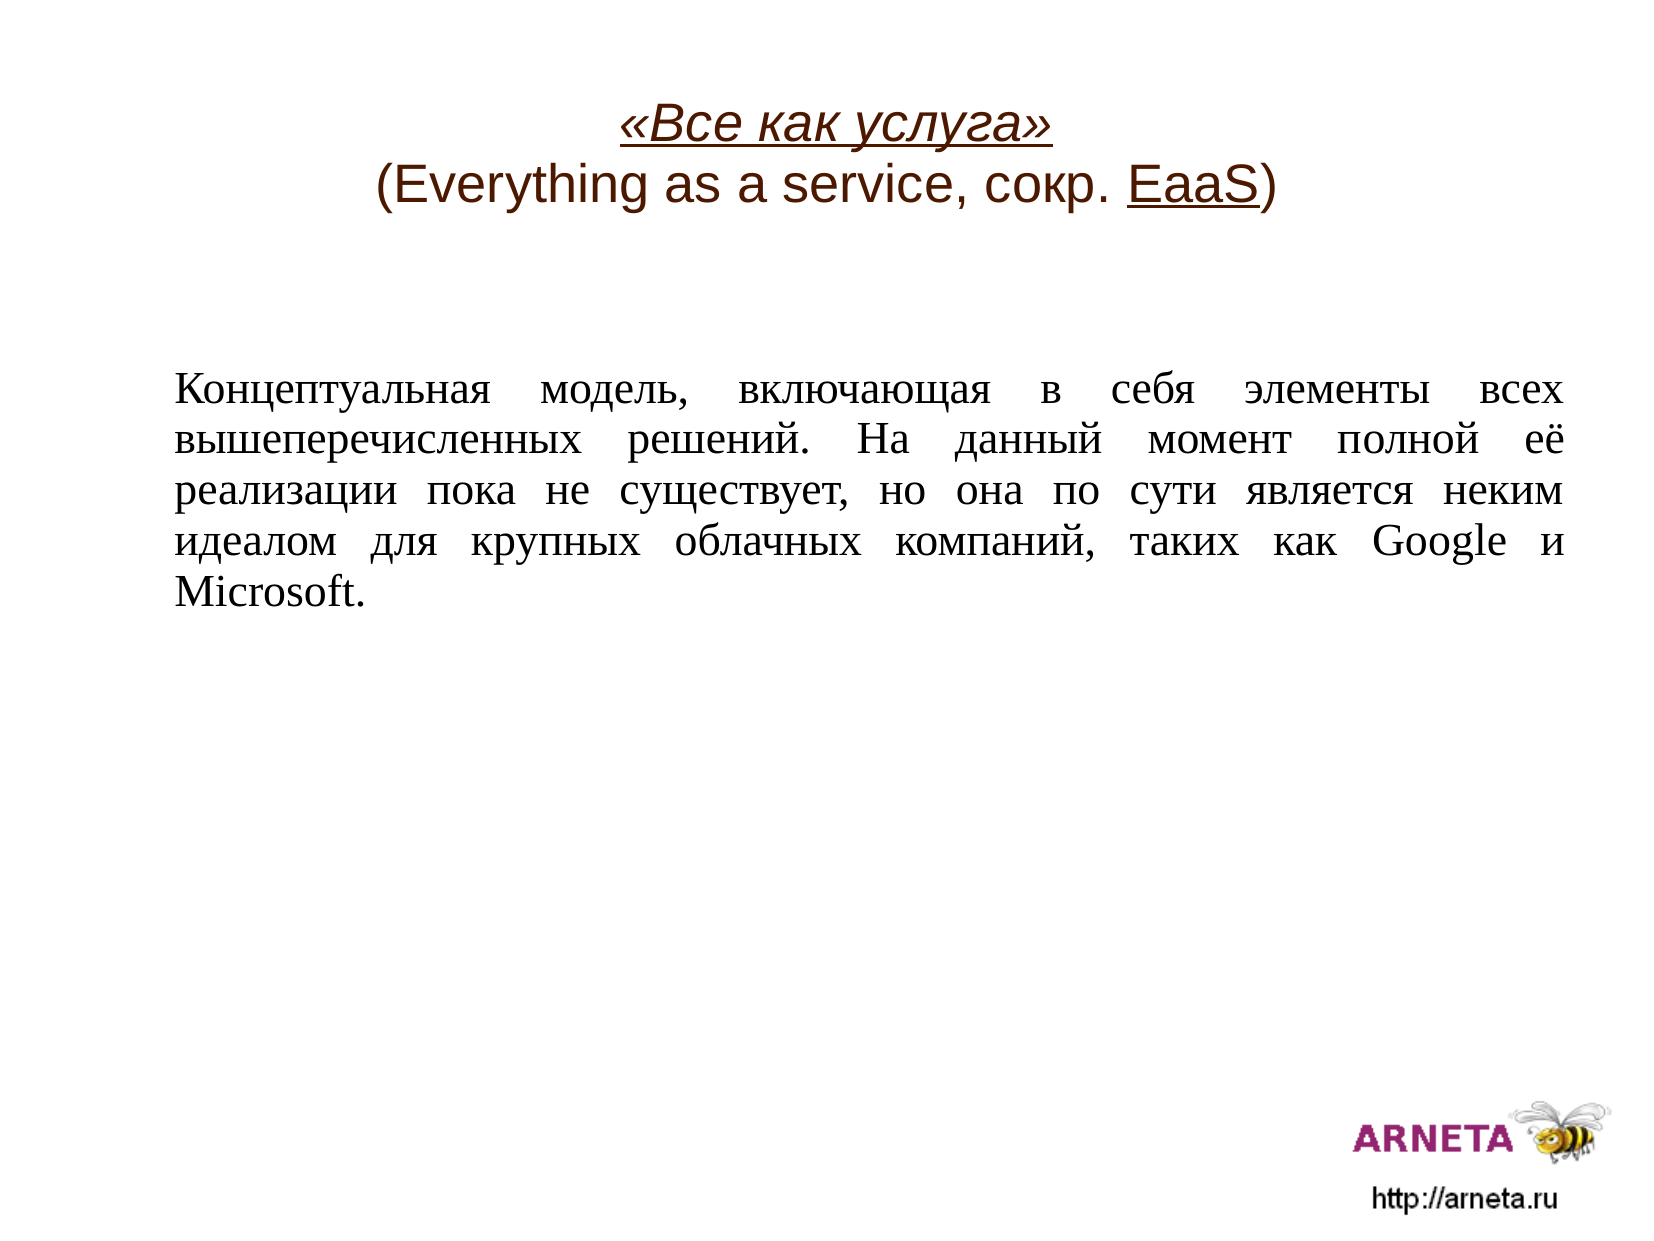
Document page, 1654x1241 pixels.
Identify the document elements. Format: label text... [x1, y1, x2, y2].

list Концептуальная модель, включающая в себя элементы всех вышеперечисленных решений. На данный момент полной её реализации пока не существует, но она по сути является неким идеалом для крупных облачных компаний, таких как Google и Microsoft. [174, 362, 1565, 1182]
picture [1328, 1092, 1640, 1223]
title «Все как услуга» (Everything as a service, сокр. EaaS) [82, 49, 1571, 257]
